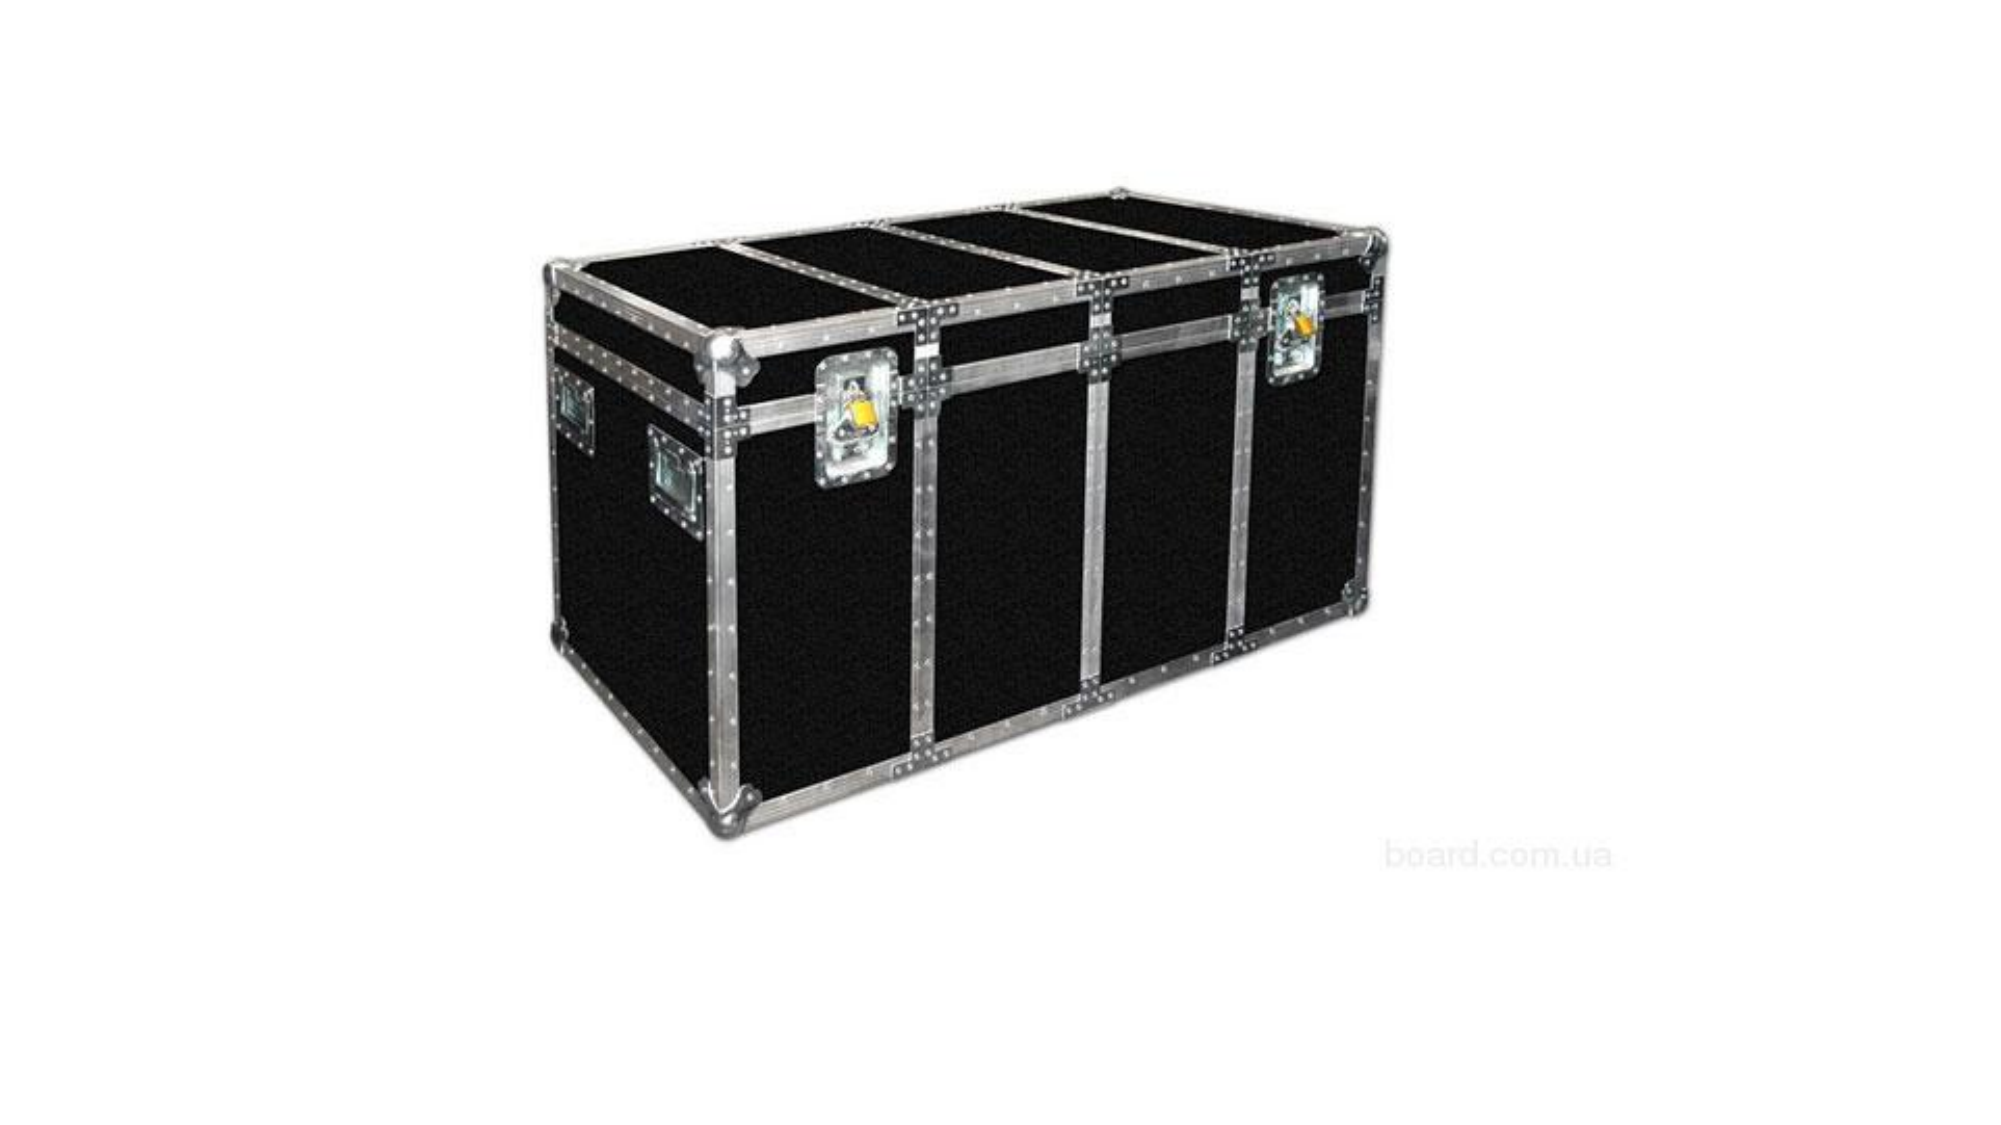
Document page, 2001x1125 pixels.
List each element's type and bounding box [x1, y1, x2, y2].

picture [314, 106, 1634, 919]
